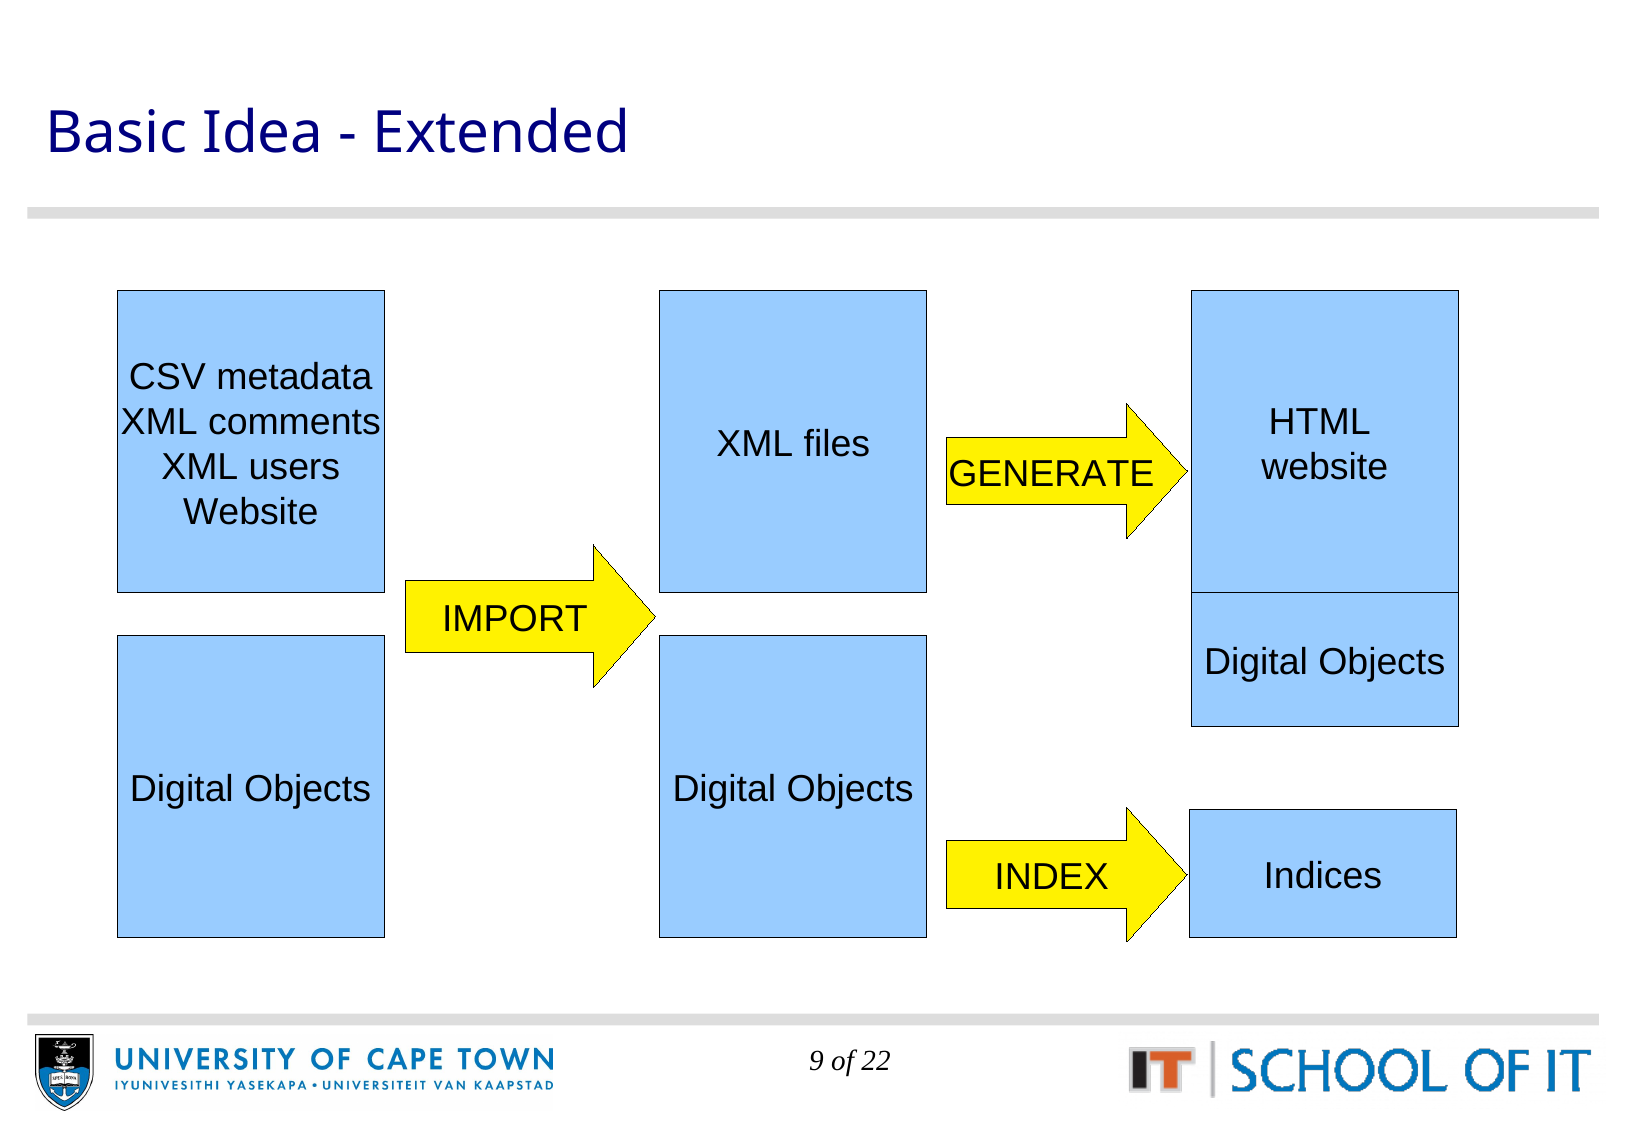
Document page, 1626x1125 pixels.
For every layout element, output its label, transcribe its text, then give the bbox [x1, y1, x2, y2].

text_box XML files [659, 290, 927, 593]
text_box Digital Objects [117, 635, 385, 938]
text_box CSV metadata XML comments XML users Website [117, 290, 385, 593]
title Basic Idea - Extended [45, 66, 1583, 194]
picture [35, 1034, 553, 1111]
text_box GENERATE [946, 403, 1188, 539]
text_box HTML website [1191, 290, 1459, 592]
text_box IMPORT [405, 544, 656, 688]
text_box INDEX [946, 807, 1188, 942]
text_box Indices [1189, 809, 1457, 938]
text_box Digital Objects [659, 635, 927, 938]
text_box Digital Objects [1191, 592, 1459, 727]
picture [1118, 1030, 1606, 1109]
